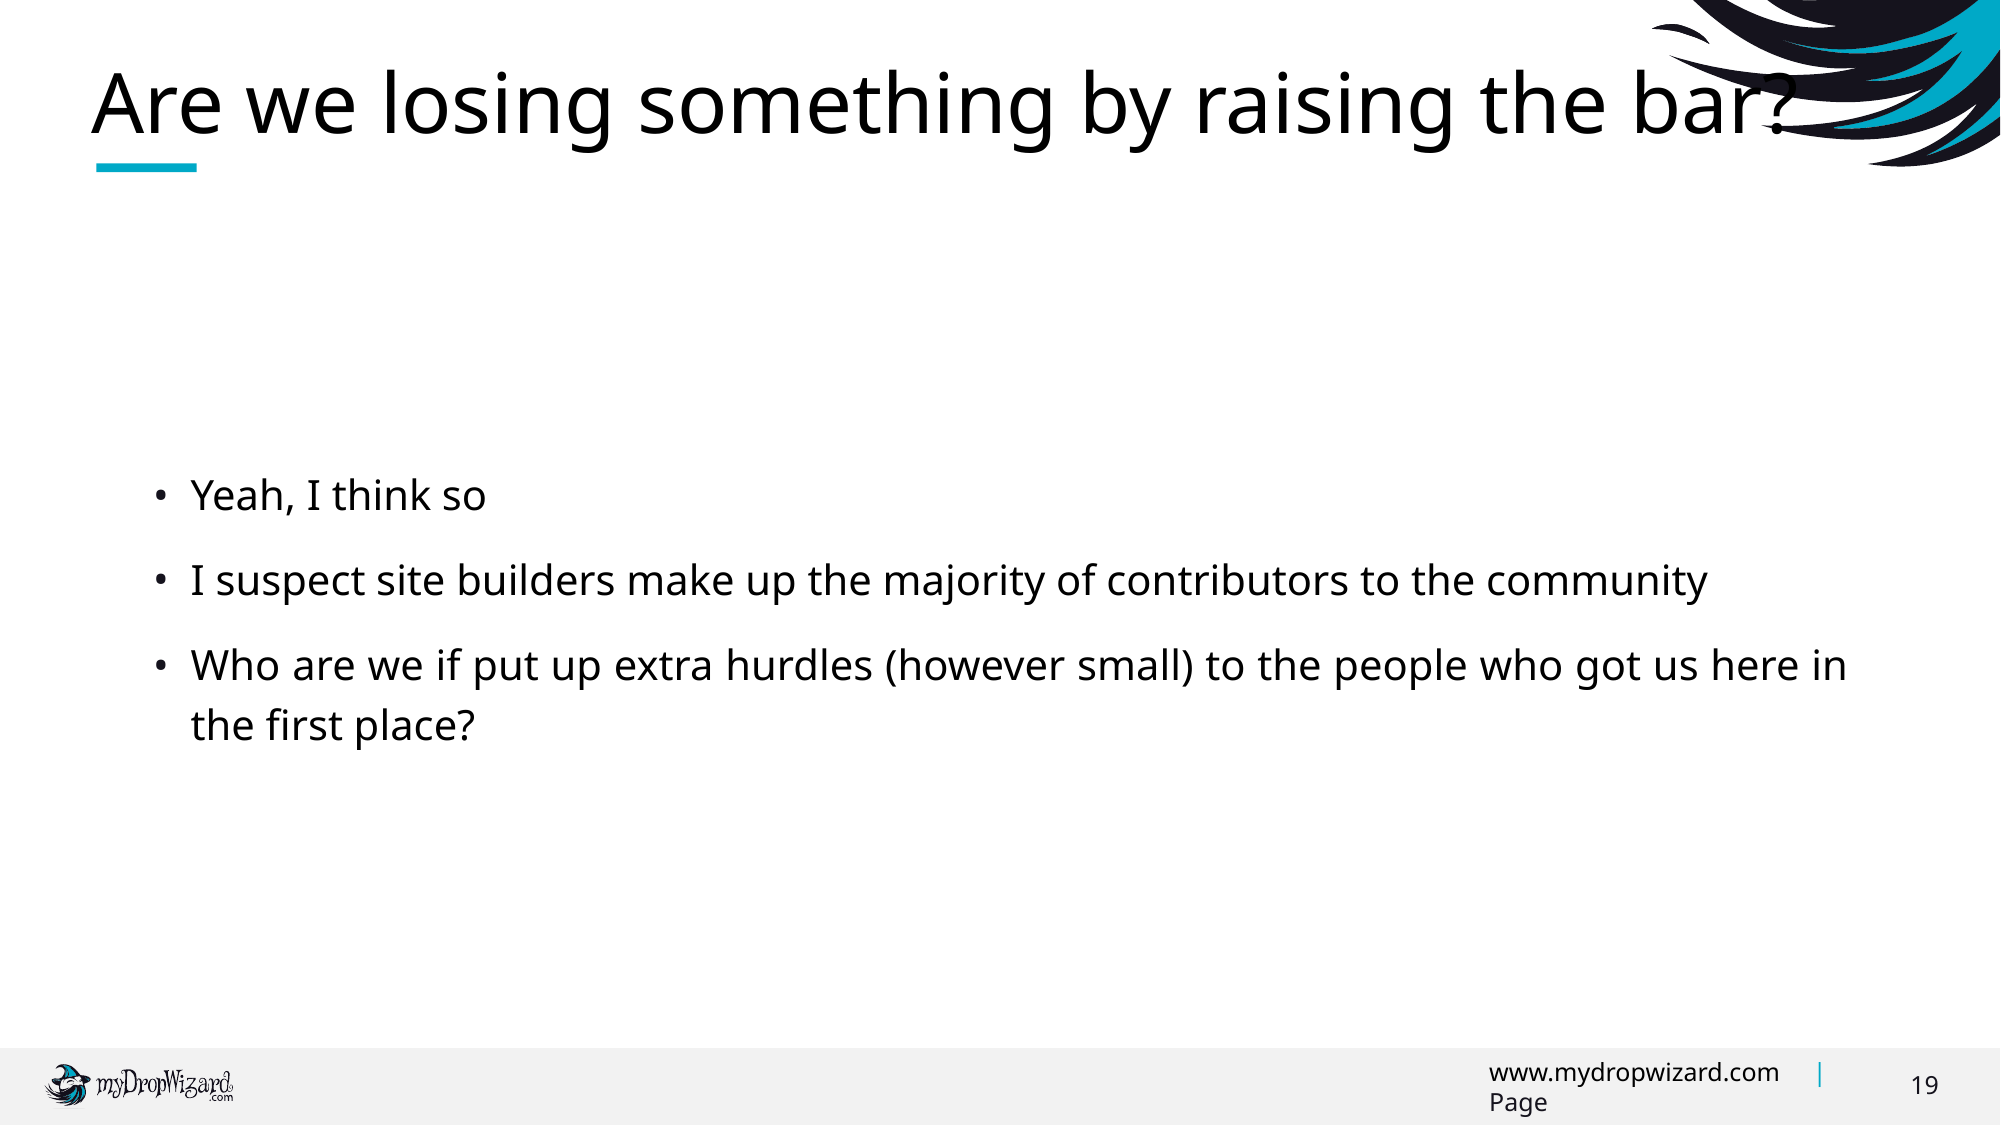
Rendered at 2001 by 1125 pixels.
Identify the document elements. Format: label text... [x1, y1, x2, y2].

title Are we losing something by raising the bar? [76, 47, 1863, 166]
slide_number <number> [1895, 1057, 1969, 1117]
list Yeah, I think so I suspect site builders make up the majority of contributors to the community Who are we if put up extra hurdles (however small) to the people who got us here in the first place? [138, 194, 1864, 1014]
